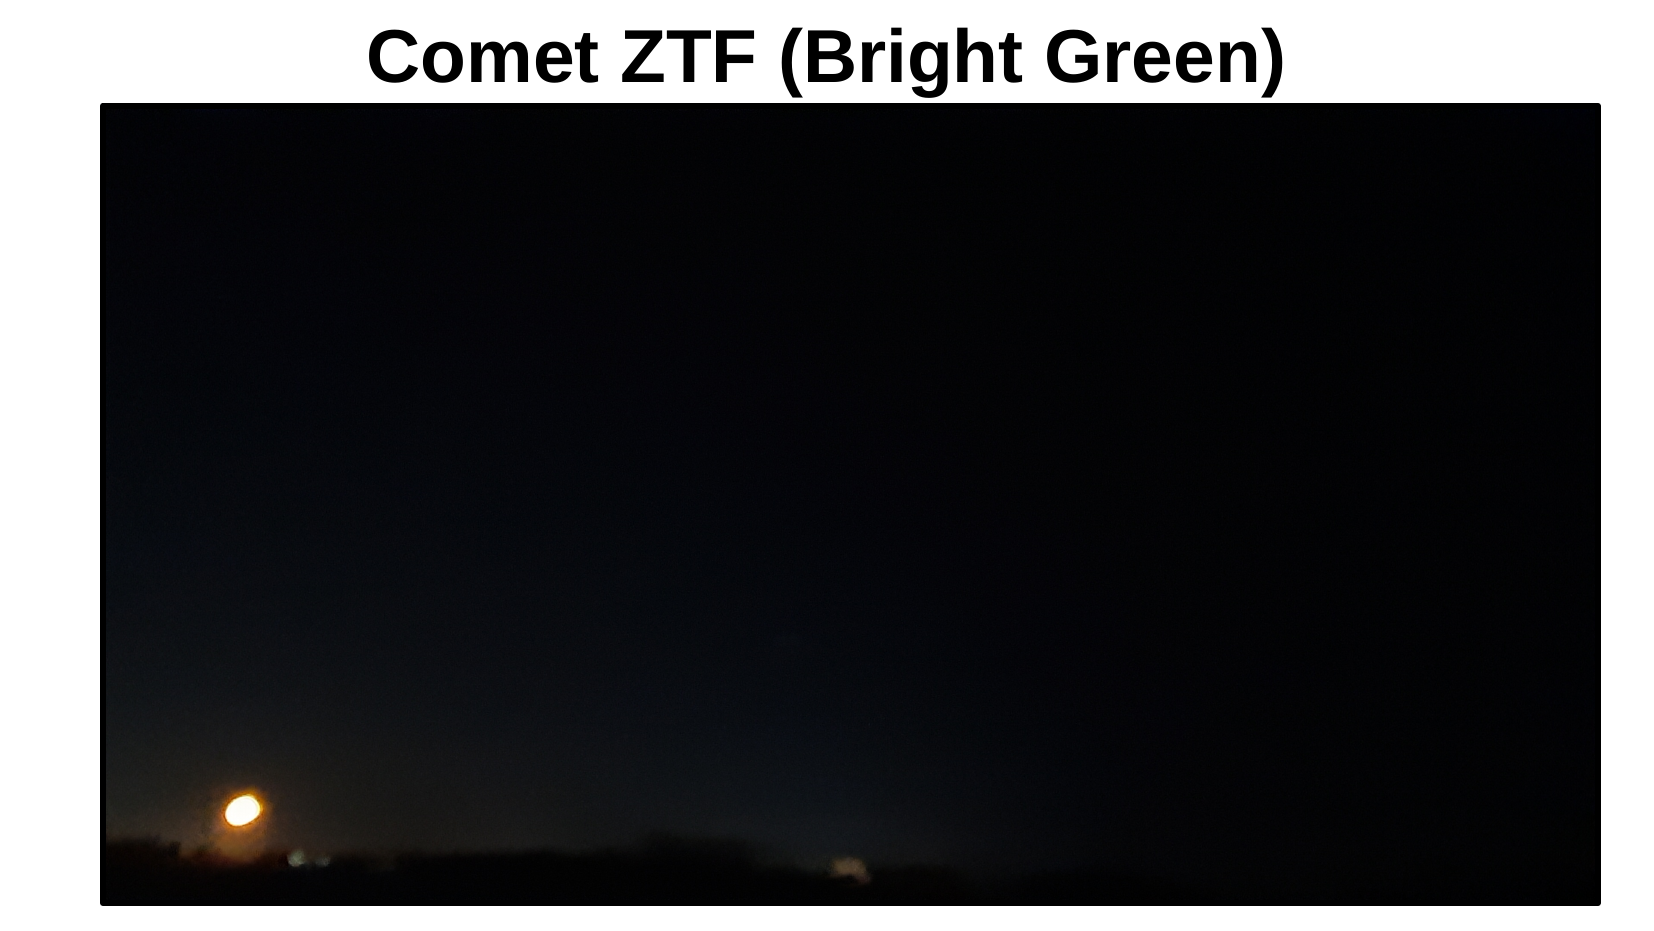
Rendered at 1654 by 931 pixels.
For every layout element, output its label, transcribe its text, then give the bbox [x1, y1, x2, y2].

picture [105, 108, 1595, 901]
title Comet ZTF (Bright Green) [0, 4, 1654, 113]
